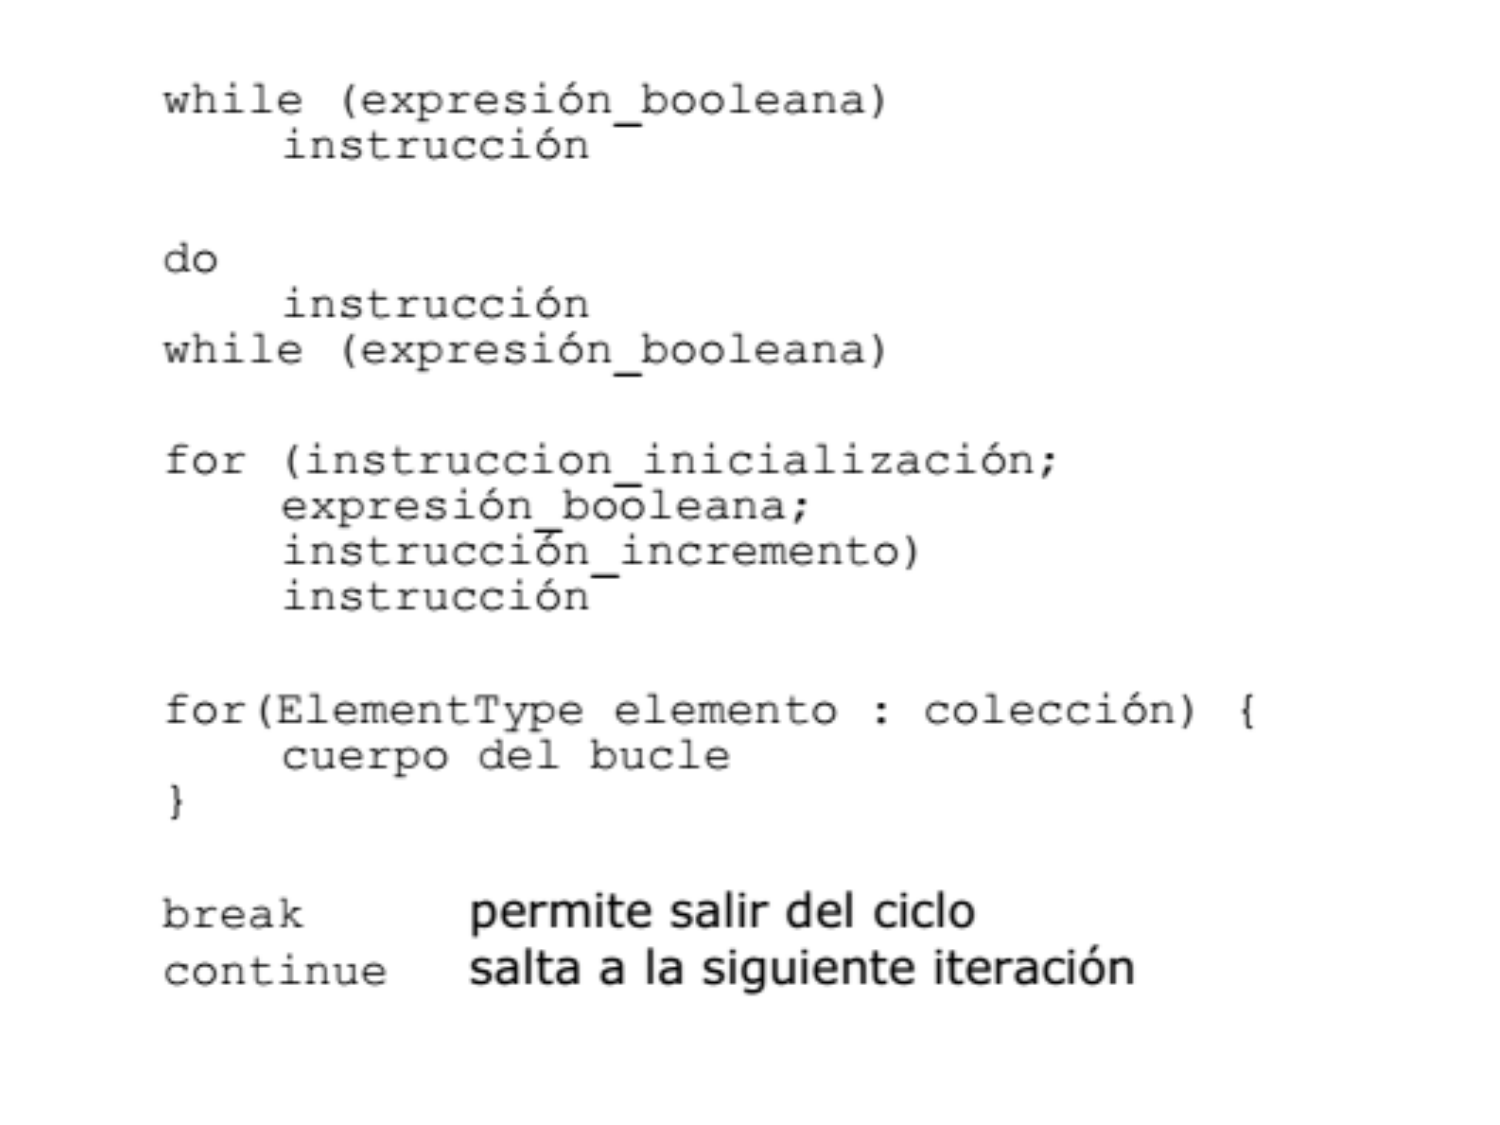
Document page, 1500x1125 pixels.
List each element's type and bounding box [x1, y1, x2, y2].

picture [135, 54, 1341, 1036]
